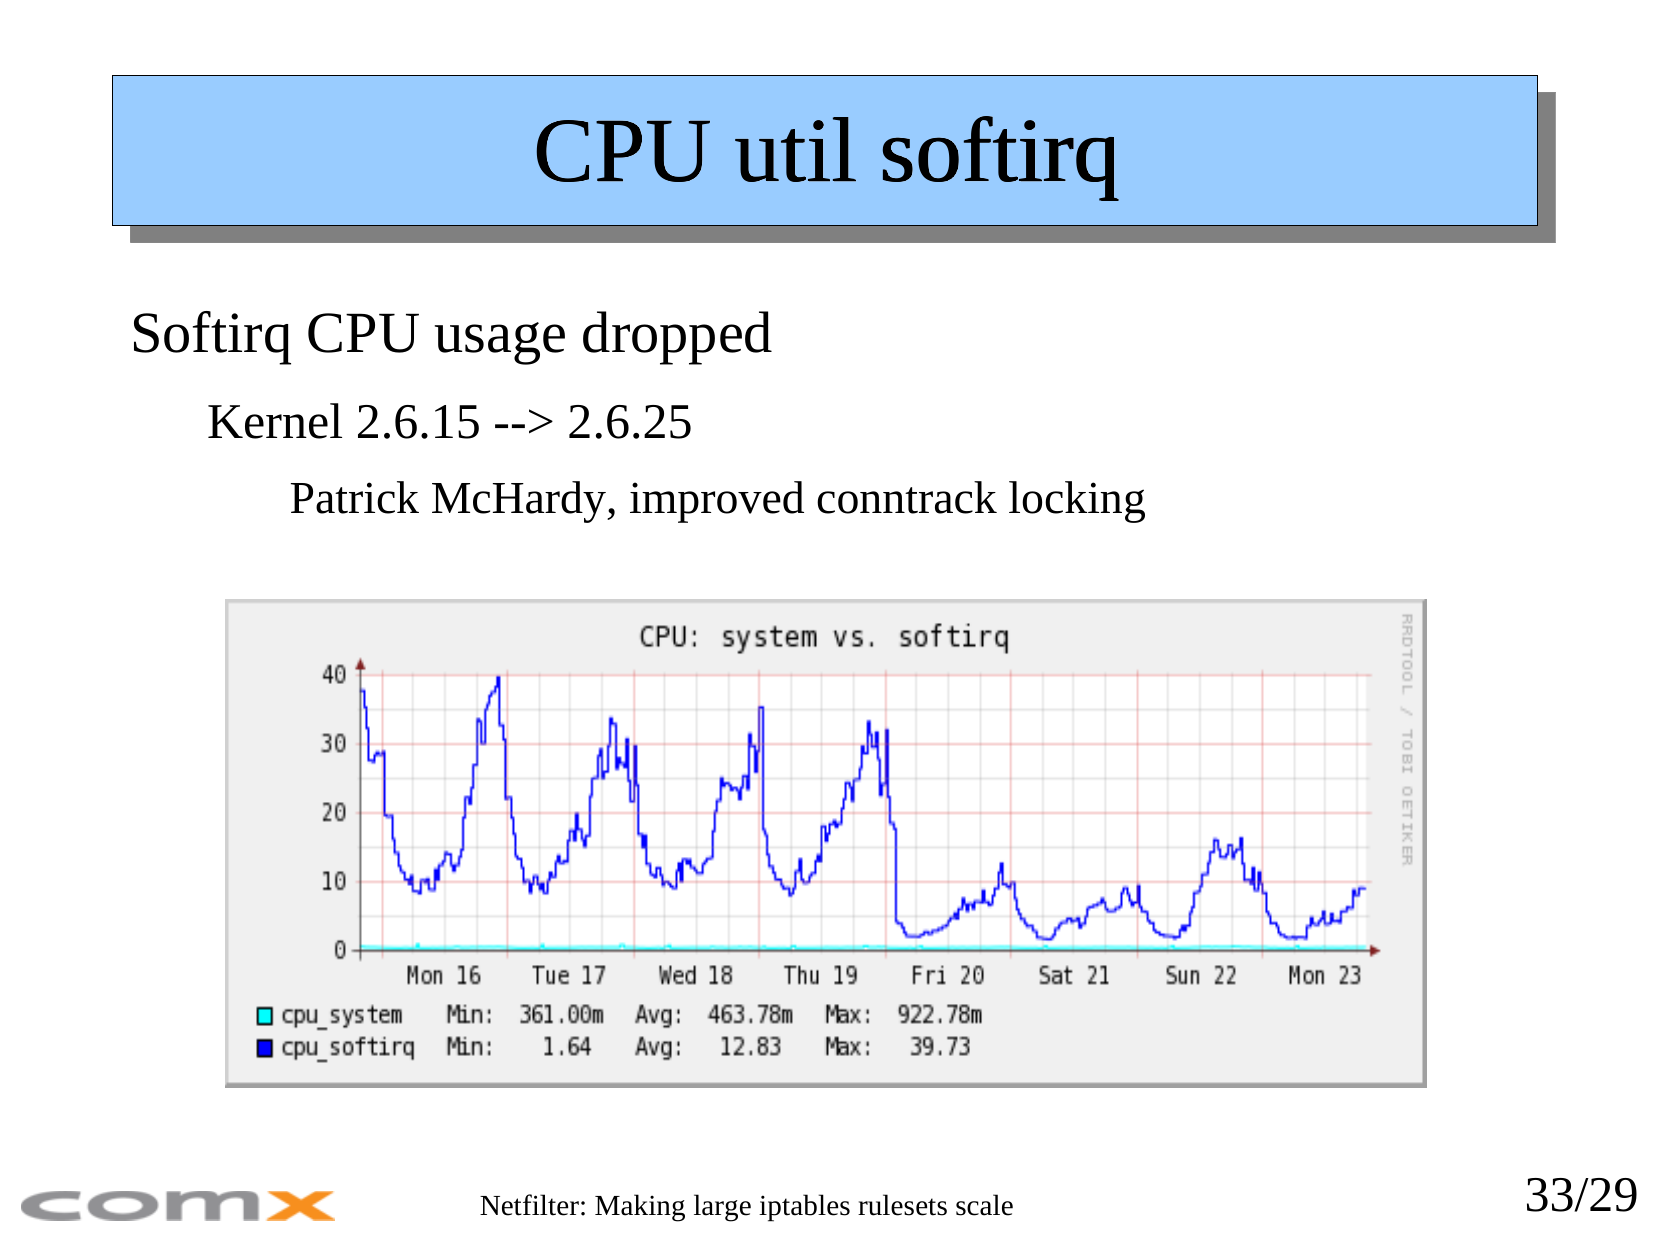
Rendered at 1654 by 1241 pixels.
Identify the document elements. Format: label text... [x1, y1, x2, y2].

list Softirq CPU usage dropped Kernel 2.6.15 --> 2.6.25 Patrick McHardy, improved conntrack locking [112, 300, 1538, 1058]
picture [21, 1191, 335, 1221]
title CPU util softirq [116, 90, 1538, 211]
picture [225, 599, 1427, 1088]
